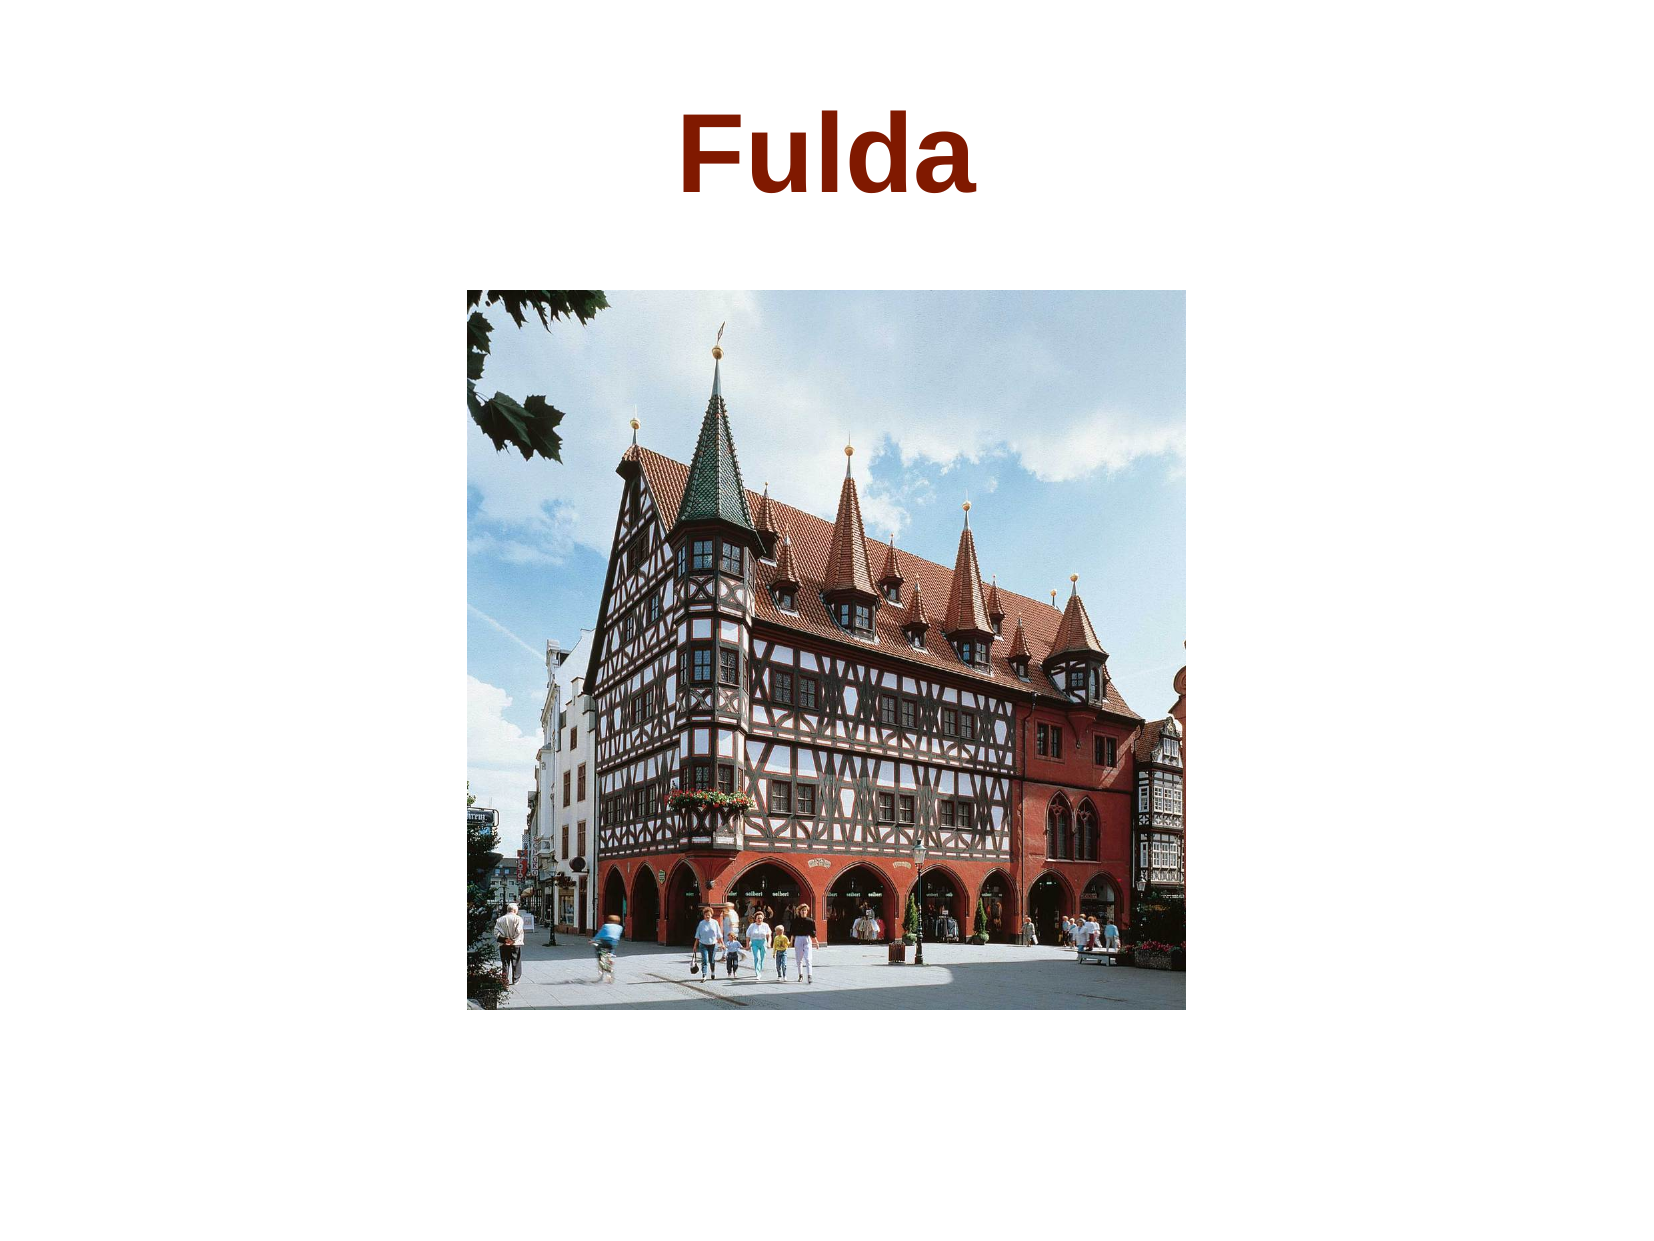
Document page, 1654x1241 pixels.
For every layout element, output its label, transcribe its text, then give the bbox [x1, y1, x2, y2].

title Fulda [82, 49, 1571, 257]
picture [467, 290, 1186, 1010]
